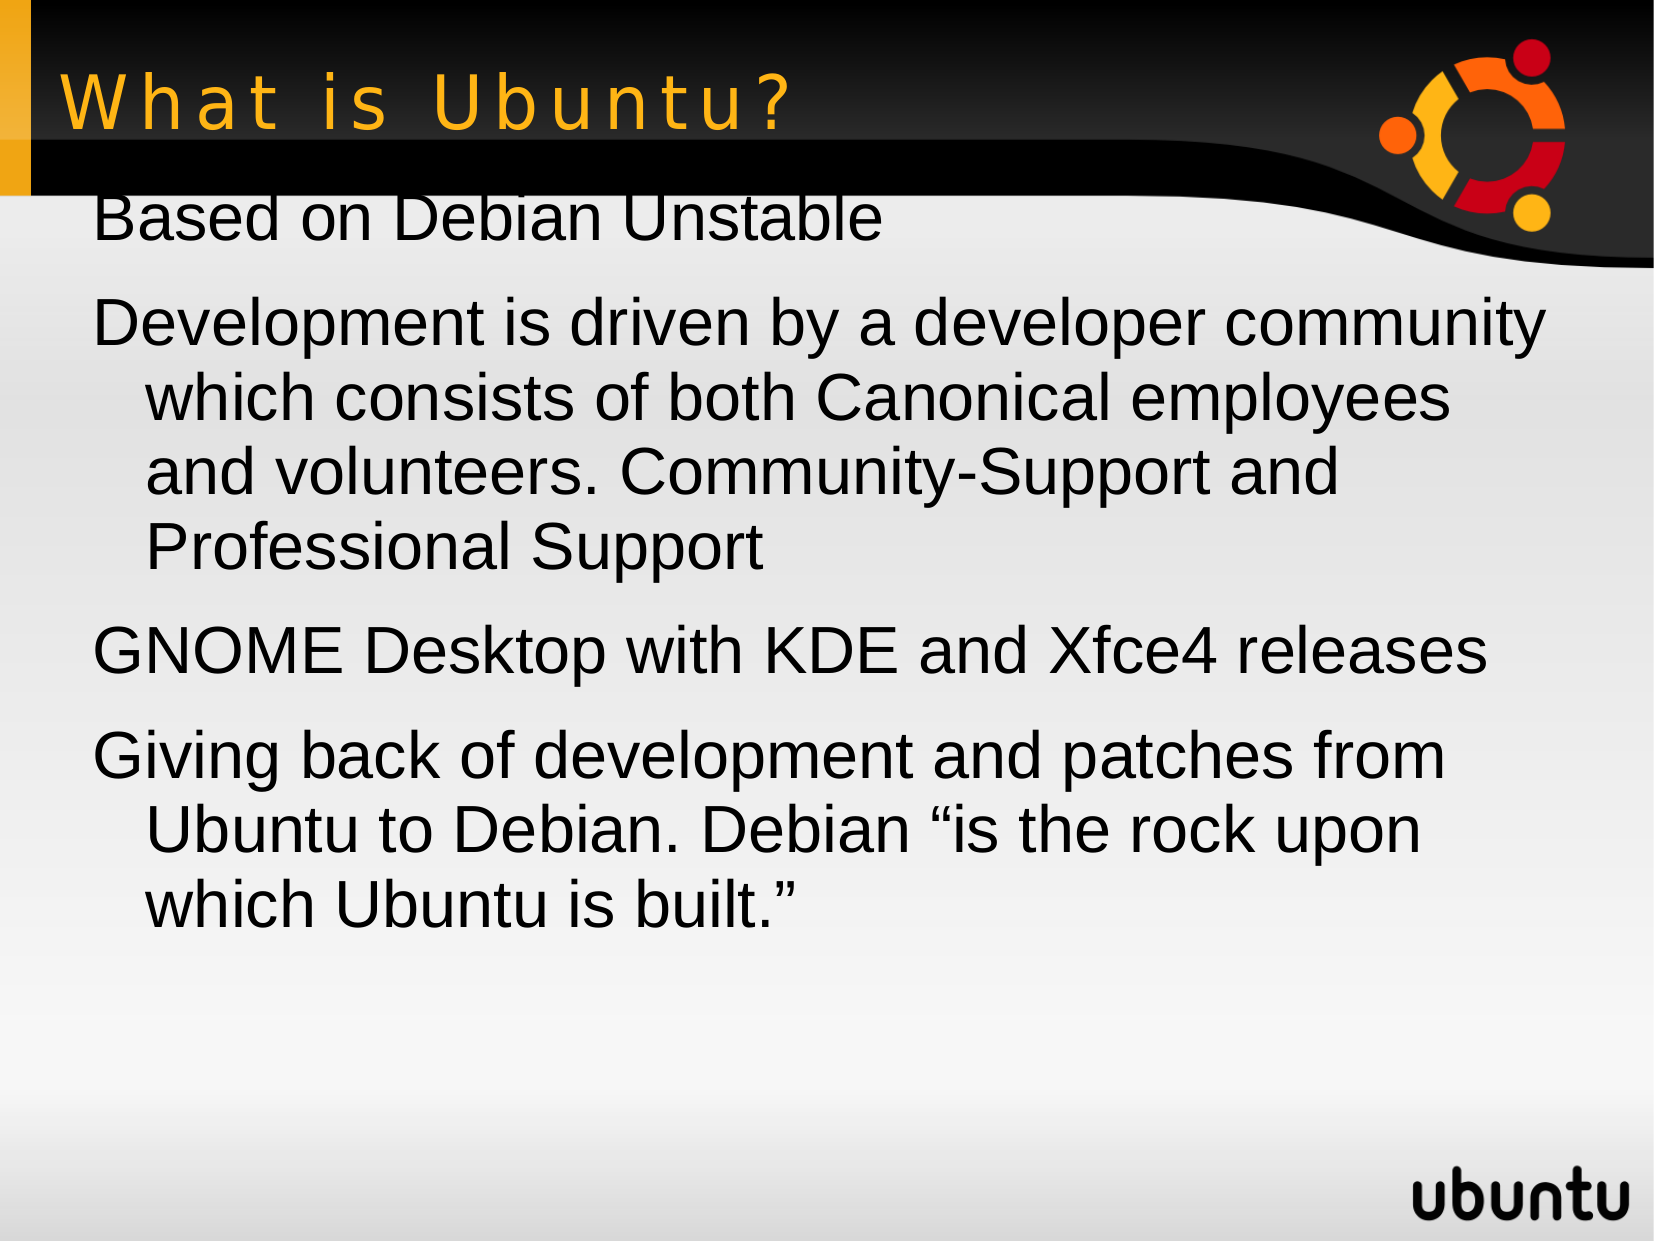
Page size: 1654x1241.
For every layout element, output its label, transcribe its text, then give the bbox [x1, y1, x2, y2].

title What is Ubuntu? [59, 36, 1270, 171]
list Based on Debian Unstable Development is driven by a developer community which consists of both Canonical employees and volunteers. Community-Support and Professional Support GNOME Desktop with KDE and Xfce4 releases Giving back of development and patches from Ubuntu to Debian. Debian “is the rock upon which Ubuntu is built.” [75, 180, 1564, 1163]
picture [0, 0, 1654, 1241]
